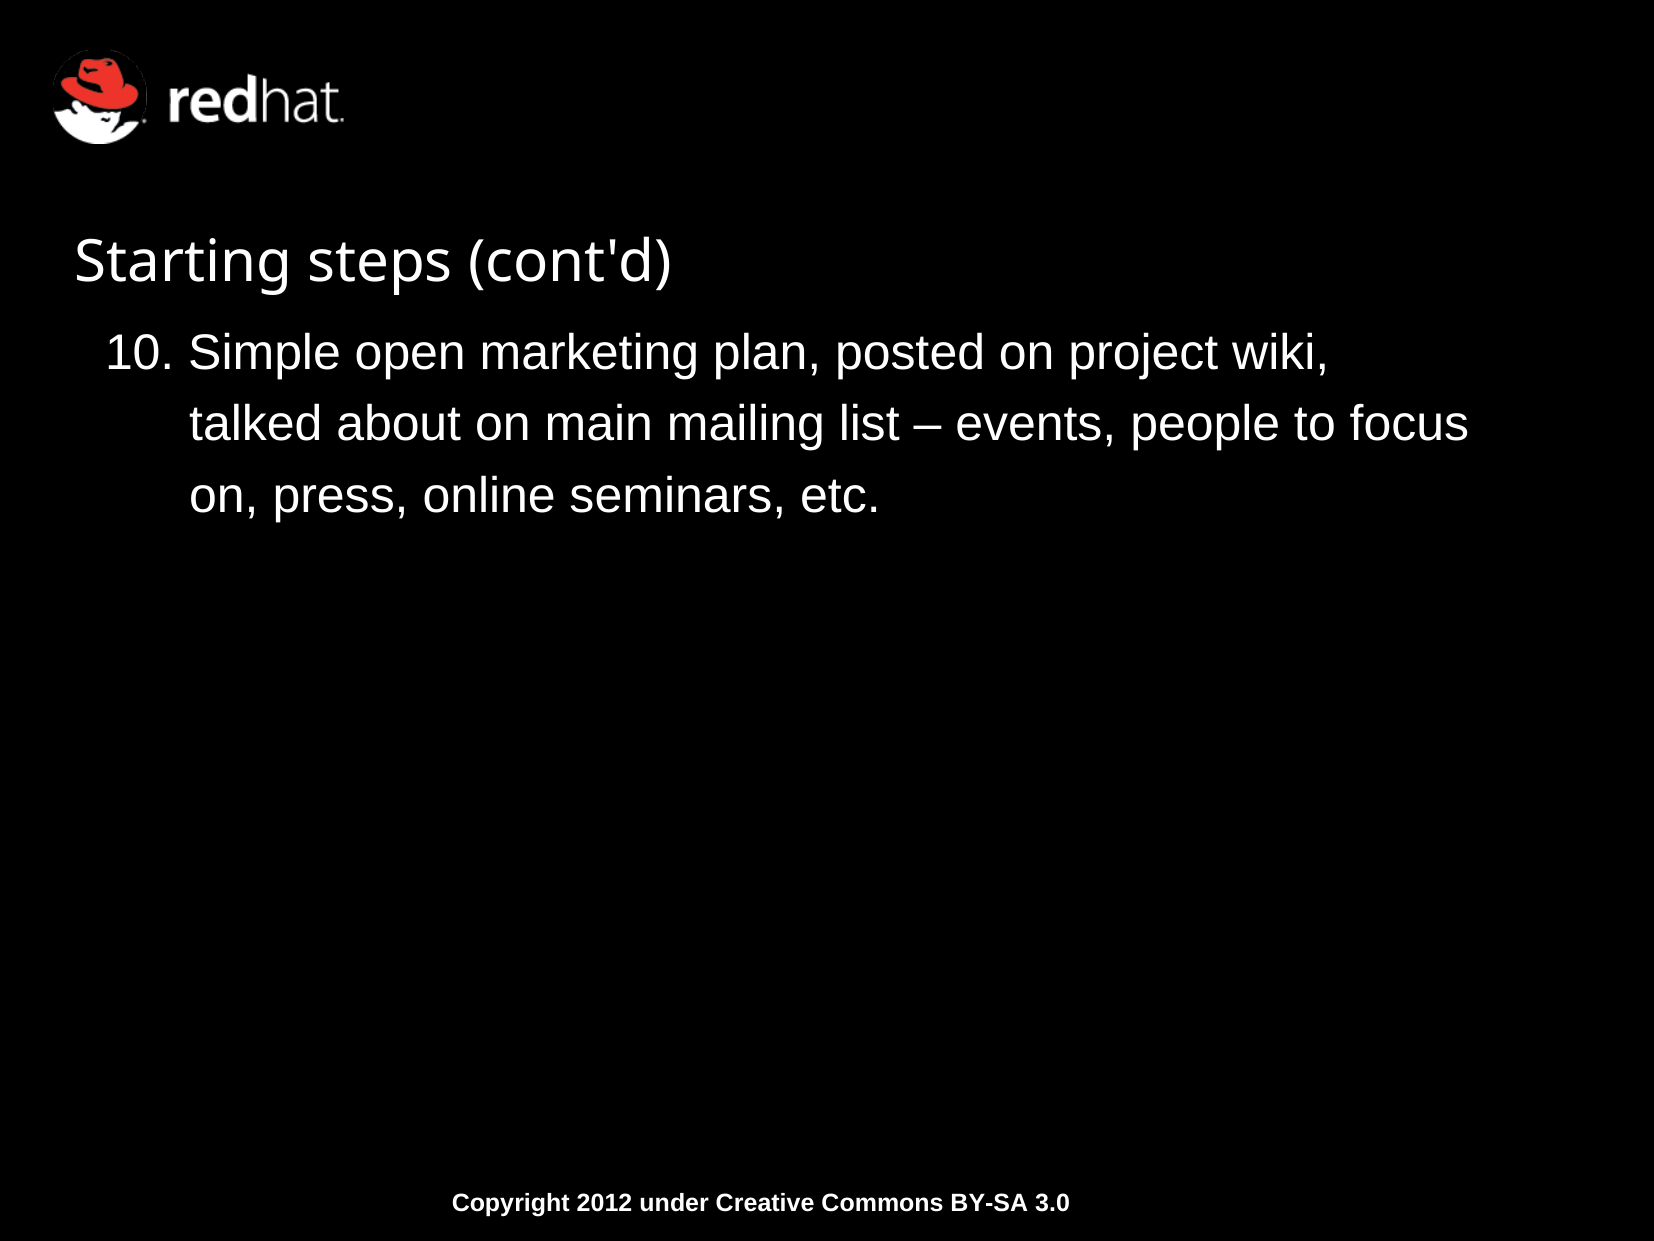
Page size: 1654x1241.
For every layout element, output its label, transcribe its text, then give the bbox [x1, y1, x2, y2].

picture [52, 49, 345, 144]
list 10. Simple open marketing plan, posted on project wiki, talked about on main mailing list – events, people to focus on, press, online seminars, etc. [77, 324, 1500, 1186]
title Starting steps (cont'd) [74, 199, 1506, 318]
